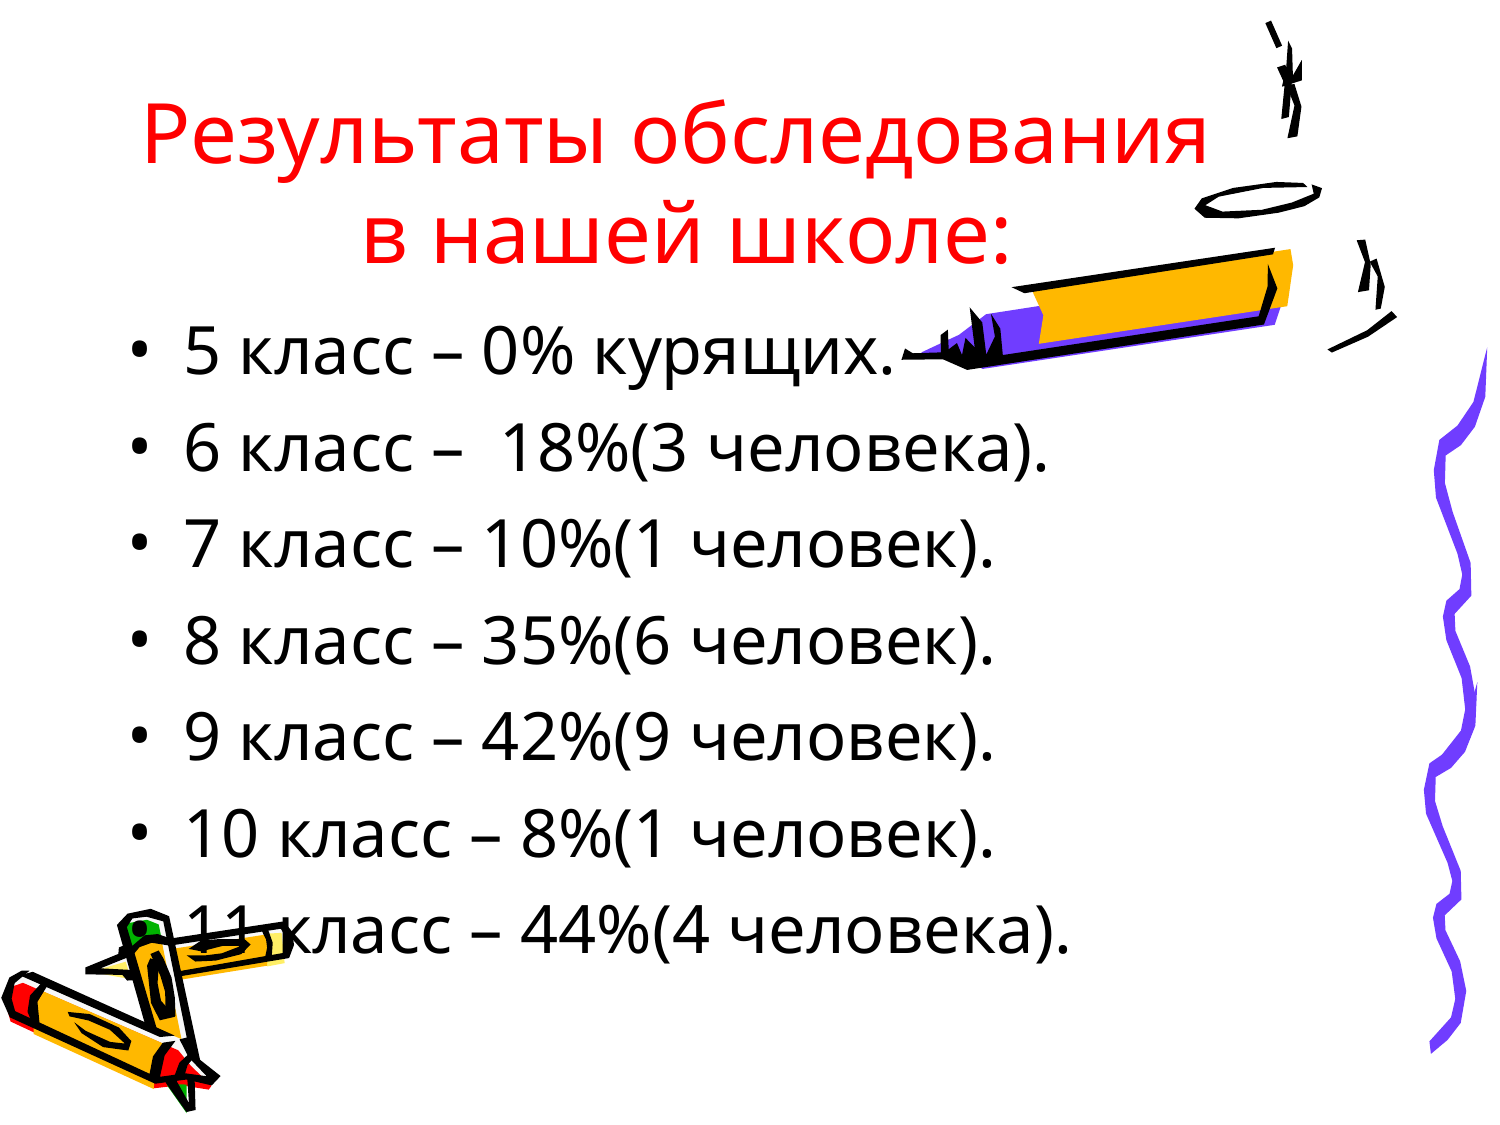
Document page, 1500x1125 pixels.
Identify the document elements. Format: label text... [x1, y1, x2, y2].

title Результаты обследования в нашей школе: [137, 69, 1215, 288]
list 5 класс – 0% курящих. 6 класс – 18%(3 человека). 7 класс – 10%(1 человек). 8 класс – 35%(6 человек). 9 класс – 42%(9 человек). 10 класс – 8%(1 человек). 11 класс – 44%(4 человека). [112, 299, 1375, 988]
